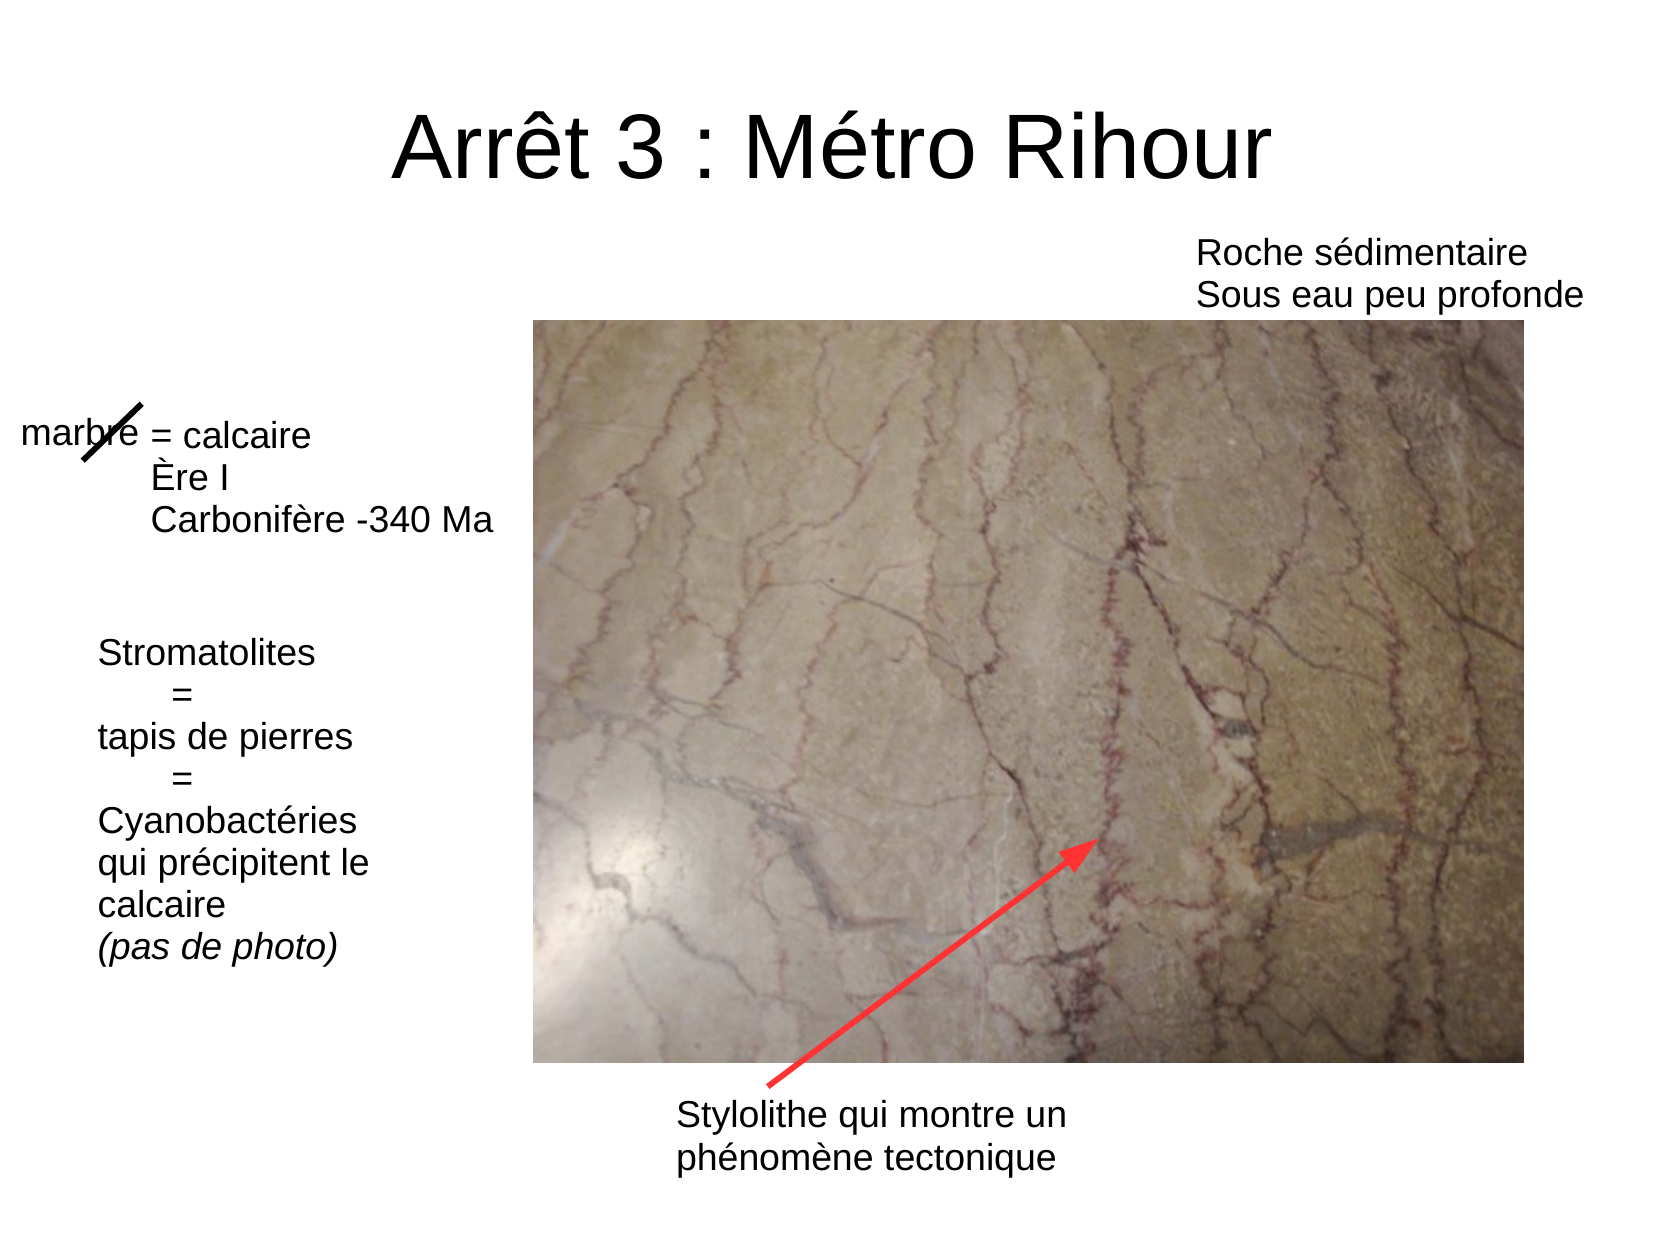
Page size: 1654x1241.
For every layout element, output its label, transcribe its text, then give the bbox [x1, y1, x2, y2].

text_box Roche sédimentaire Sous eau peu profonde [1181, 224, 1607, 324]
text_box marbre [5, 403, 137, 461]
picture [533, 320, 1524, 1063]
text_box marbre [88, 416, 135, 461]
text_box Stylolithe qui montre un phénomène tectonique [661, 1086, 1134, 1186]
text_box = calcaire Ère I Carbonifère -340 Ma [135, 407, 520, 549]
text_box Stromatolites = tapis de pierres = Cyanobactéries qui précipitent le calcaire (pas de photo) [82, 623, 390, 975]
title Arrêt 3 : Métro Rihour [82, 42, 1583, 252]
